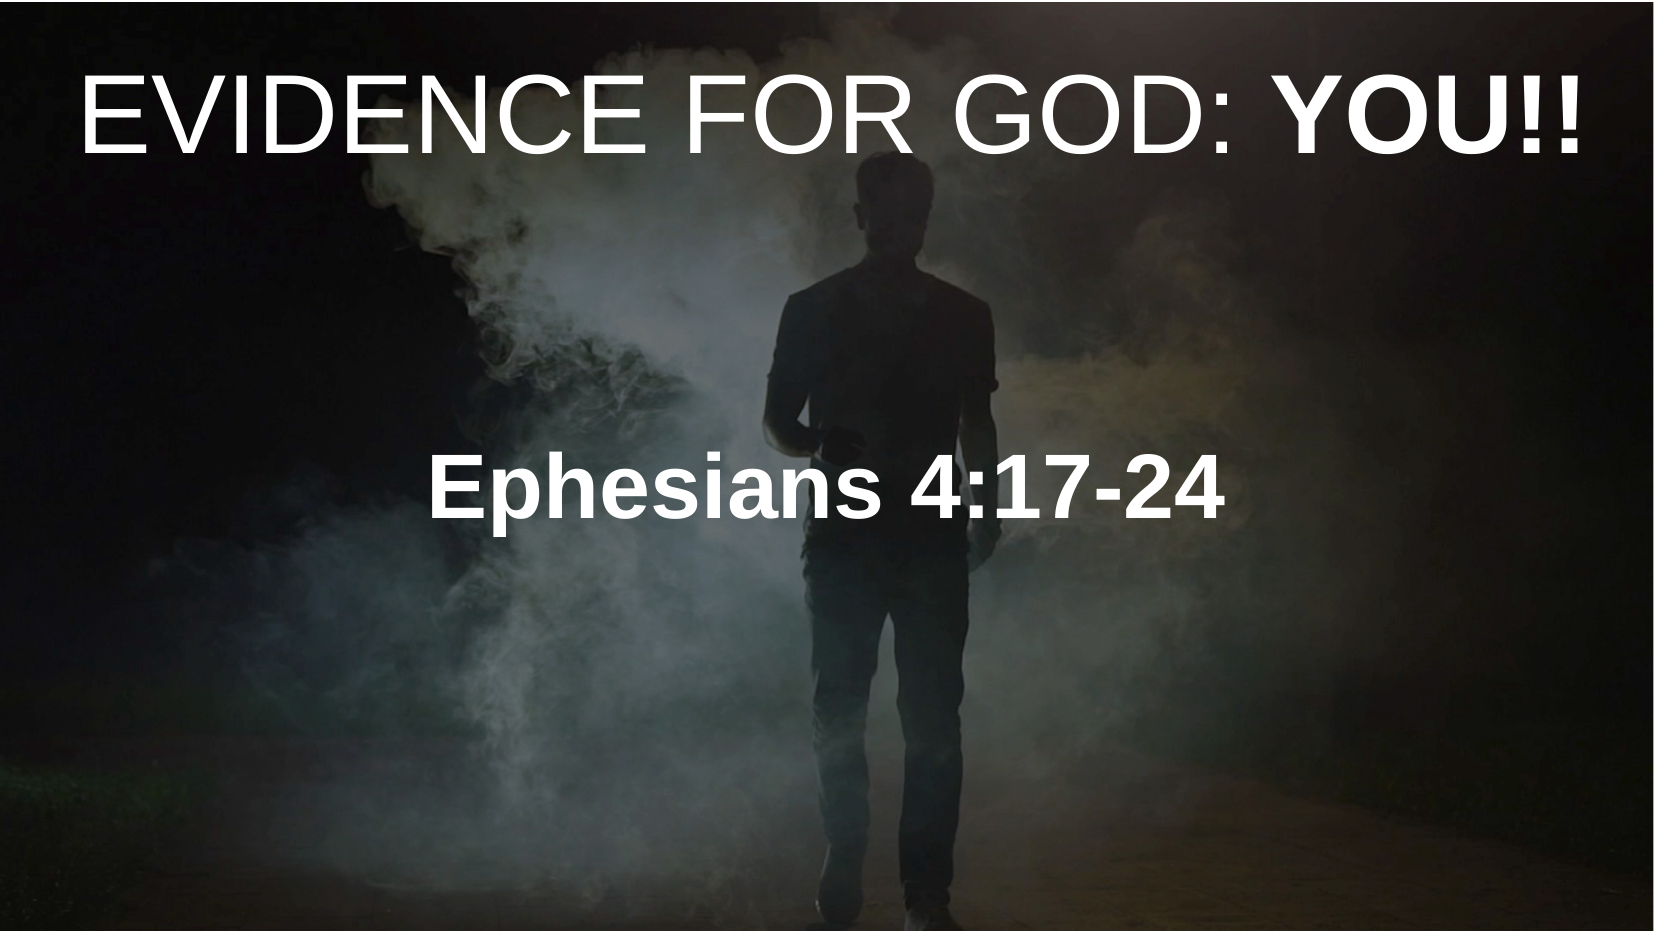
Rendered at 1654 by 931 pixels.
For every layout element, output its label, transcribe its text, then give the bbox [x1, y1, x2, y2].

subtitle Ephesians 4:17-24 [82, 217, 1571, 758]
title EVIDENCE FOR GOD: YOU!! [30, 0, 1636, 241]
picture [0, 2, 1654, 931]
